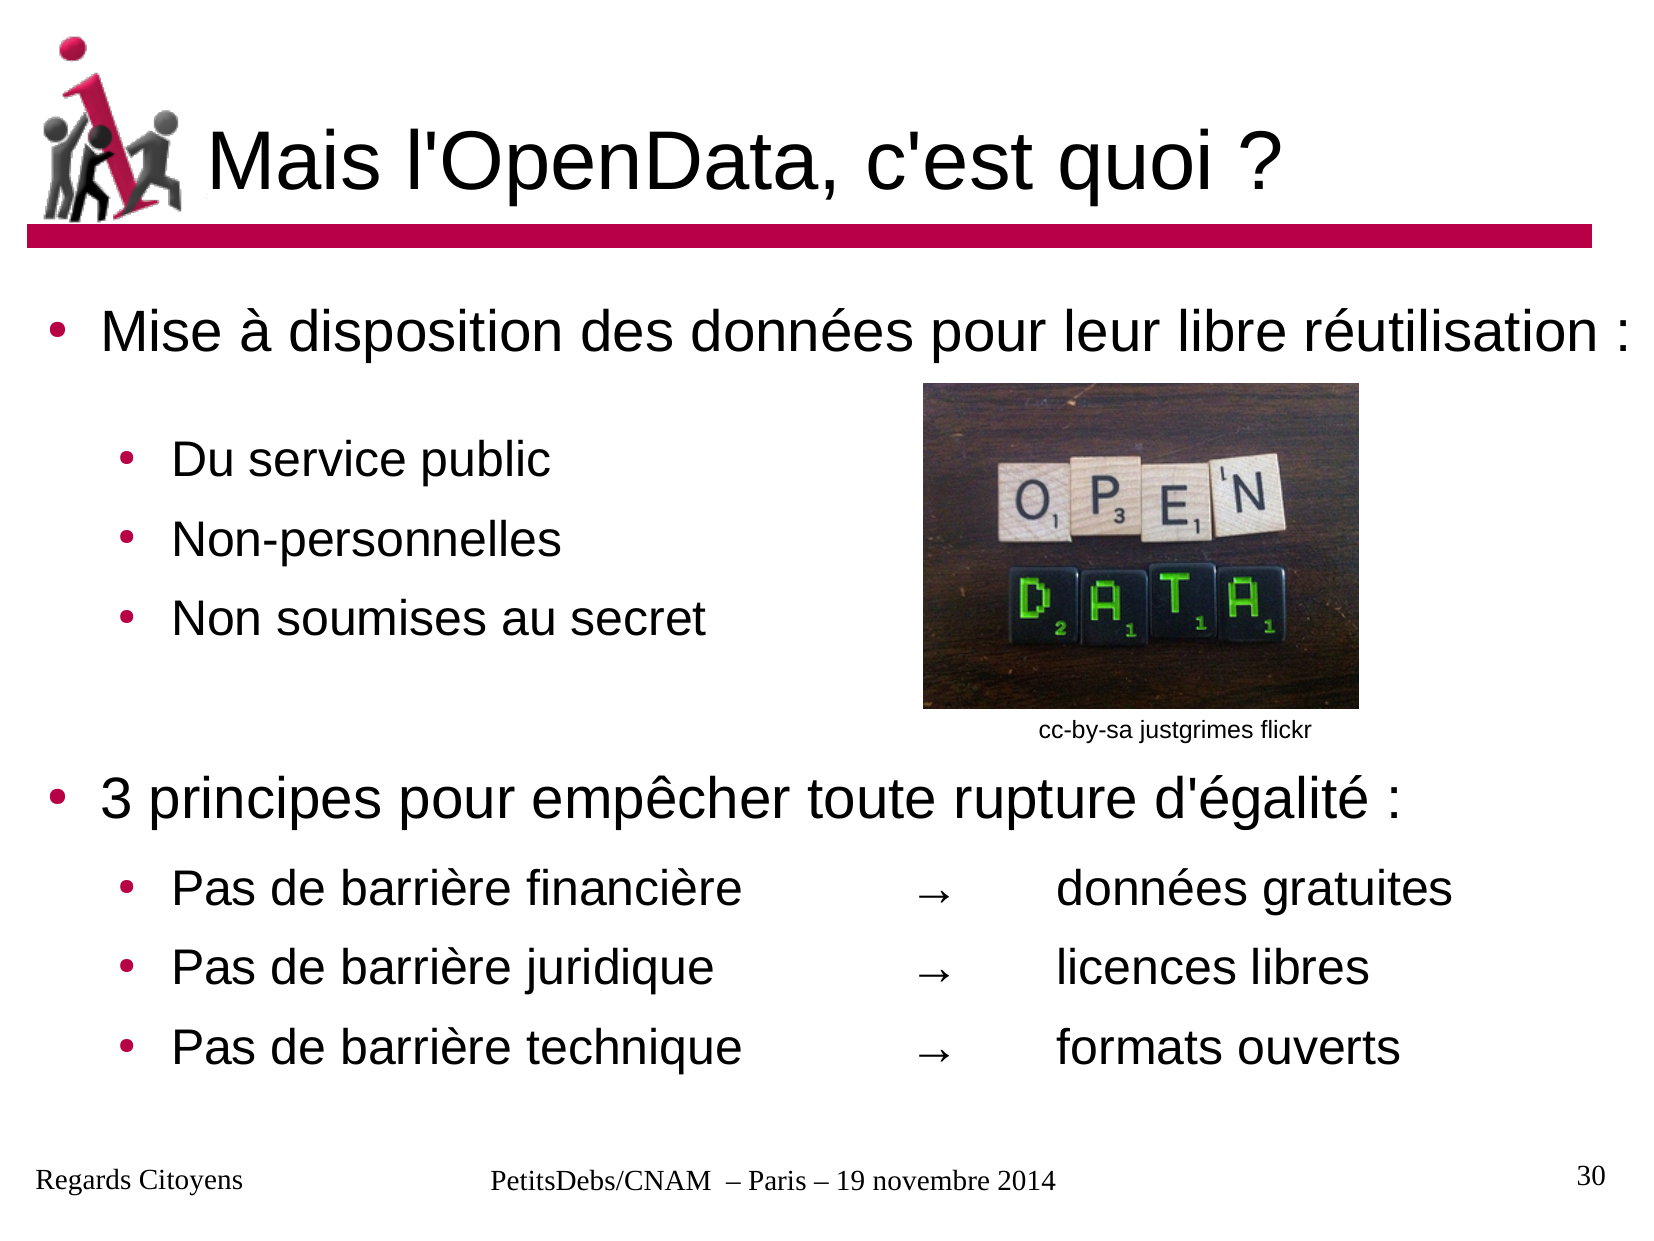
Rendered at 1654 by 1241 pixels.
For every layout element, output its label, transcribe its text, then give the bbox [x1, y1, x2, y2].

picture [923, 383, 1359, 709]
list Mise à disposition des données pour leur libre réutilisation : Du service public Non-personnelles Non soumises au secret 3 principes pour empêcher toute rupture d'égalité : Pas de barrière financière → données gratuites Pas de barrière juridique → licences libres Pas de barrière technique → formats ouverts [29, 194, 1654, 1052]
picture [27, 31, 208, 224]
title Mais l'OpenData, c'est quoi ? [206, 64, 1654, 258]
text_box cc-by-sa justgrimes flickr [1023, 708, 1381, 752]
